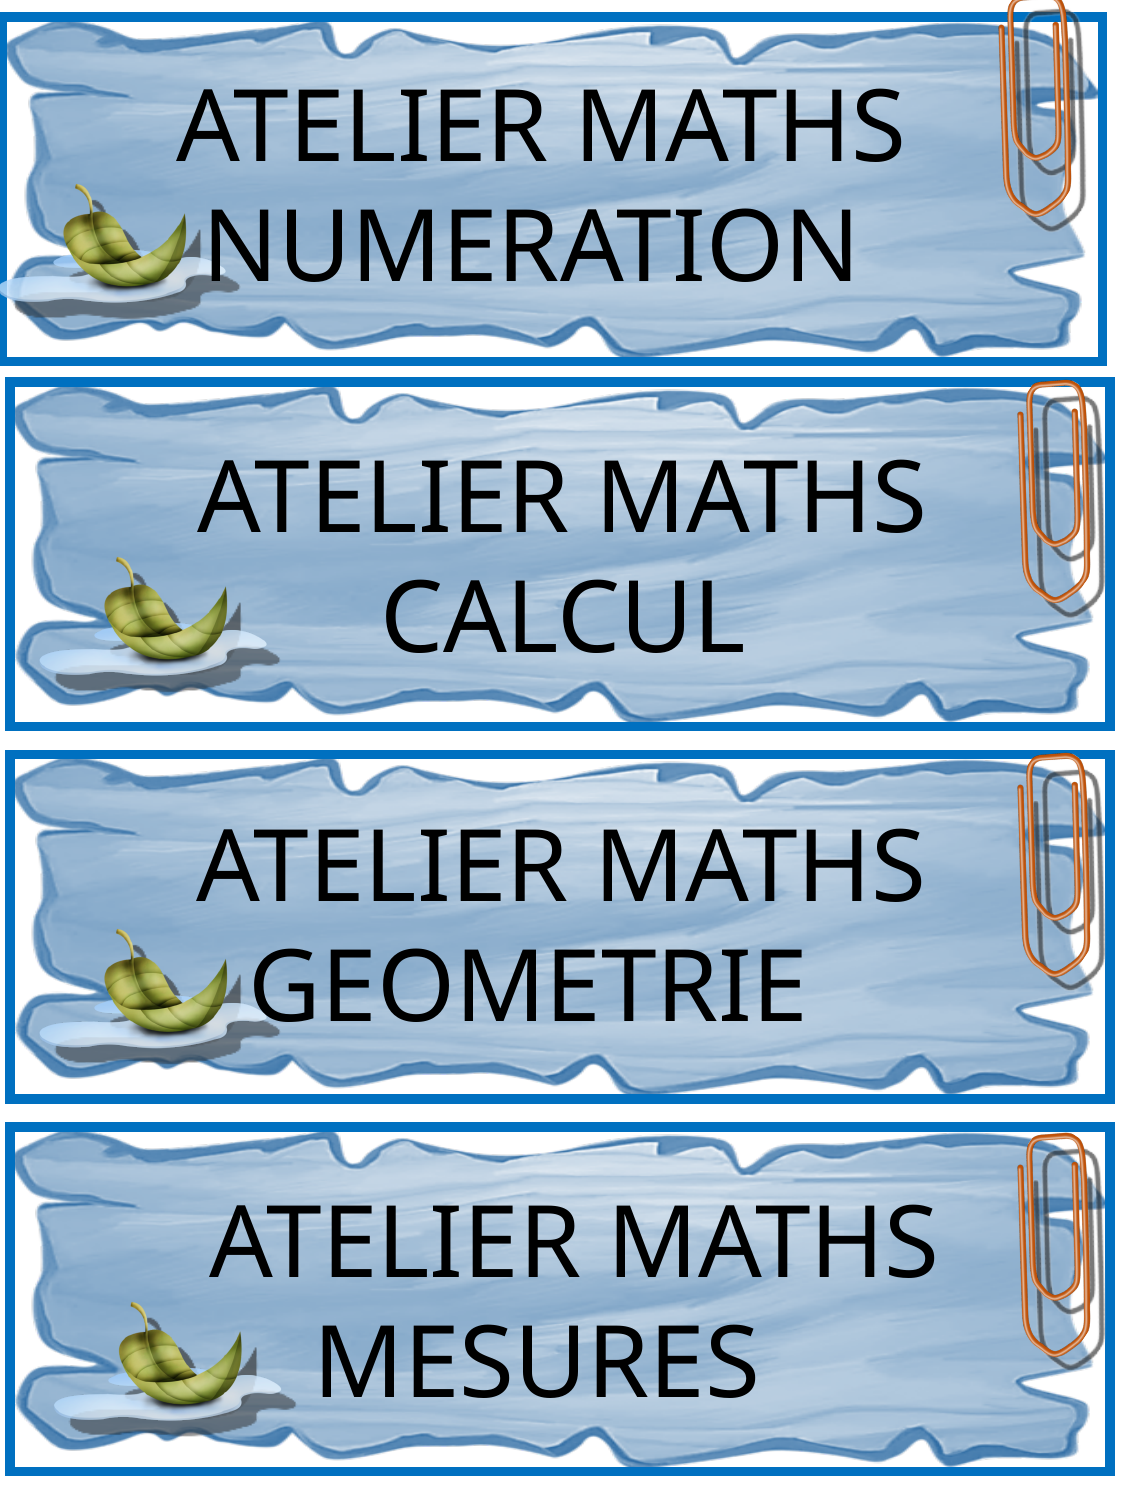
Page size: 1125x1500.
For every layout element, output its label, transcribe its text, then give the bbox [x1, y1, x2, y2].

text_box ATELIER MATHS GEOMETRIE [182, 794, 1076, 1049]
text_box ATELIER MATHS MESURES [195, 1170, 1088, 1425]
text_box ATELIER MATHS NUMERATION [162, 54, 1056, 309]
text_box ATELIER MATHS CALCUL [183, 425, 1077, 680]
picture [0, 0, 1125, 357]
picture [0, 737, 1125, 1095]
picture [0, 363, 1125, 722]
picture [14, 1116, 1125, 1467]
